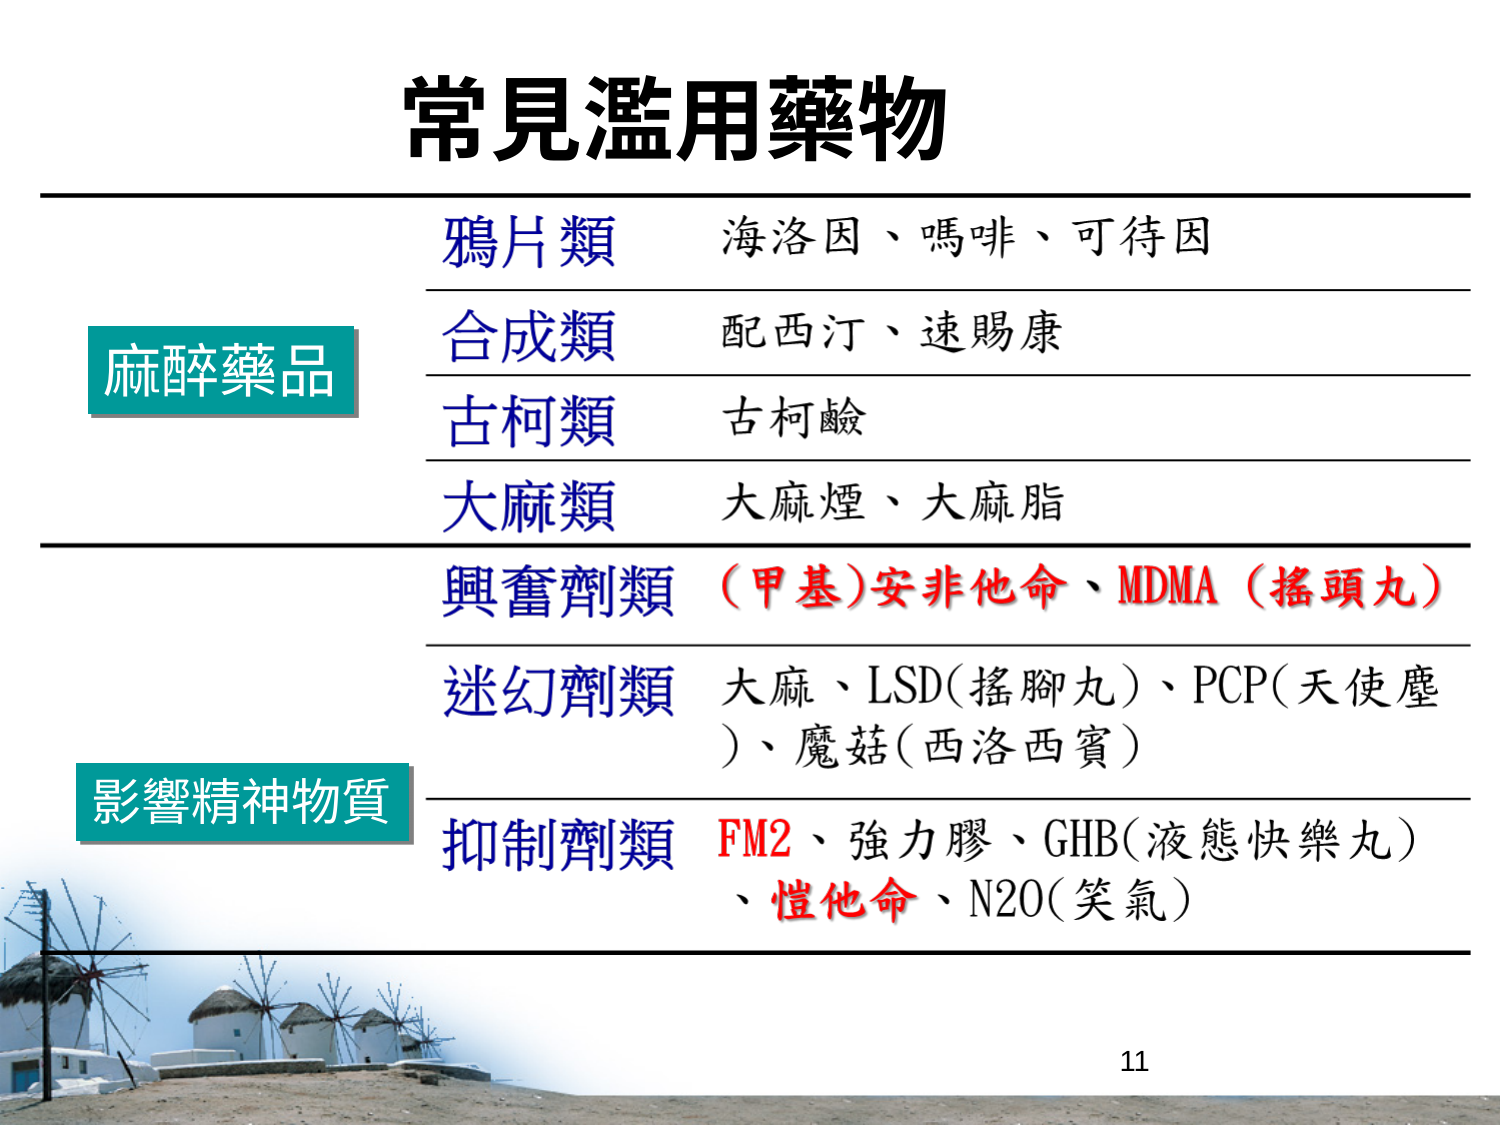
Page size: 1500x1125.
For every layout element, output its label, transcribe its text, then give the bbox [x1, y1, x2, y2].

text_box 麻醉藥品 [88, 326, 354, 413]
text_box [1104, 1034, 1455, 1081]
text_box 常見濫用藥物 [383, 54, 1076, 160]
text_box 影響精神物質 [76, 763, 409, 840]
picture [0, 101, 1500, 1125]
